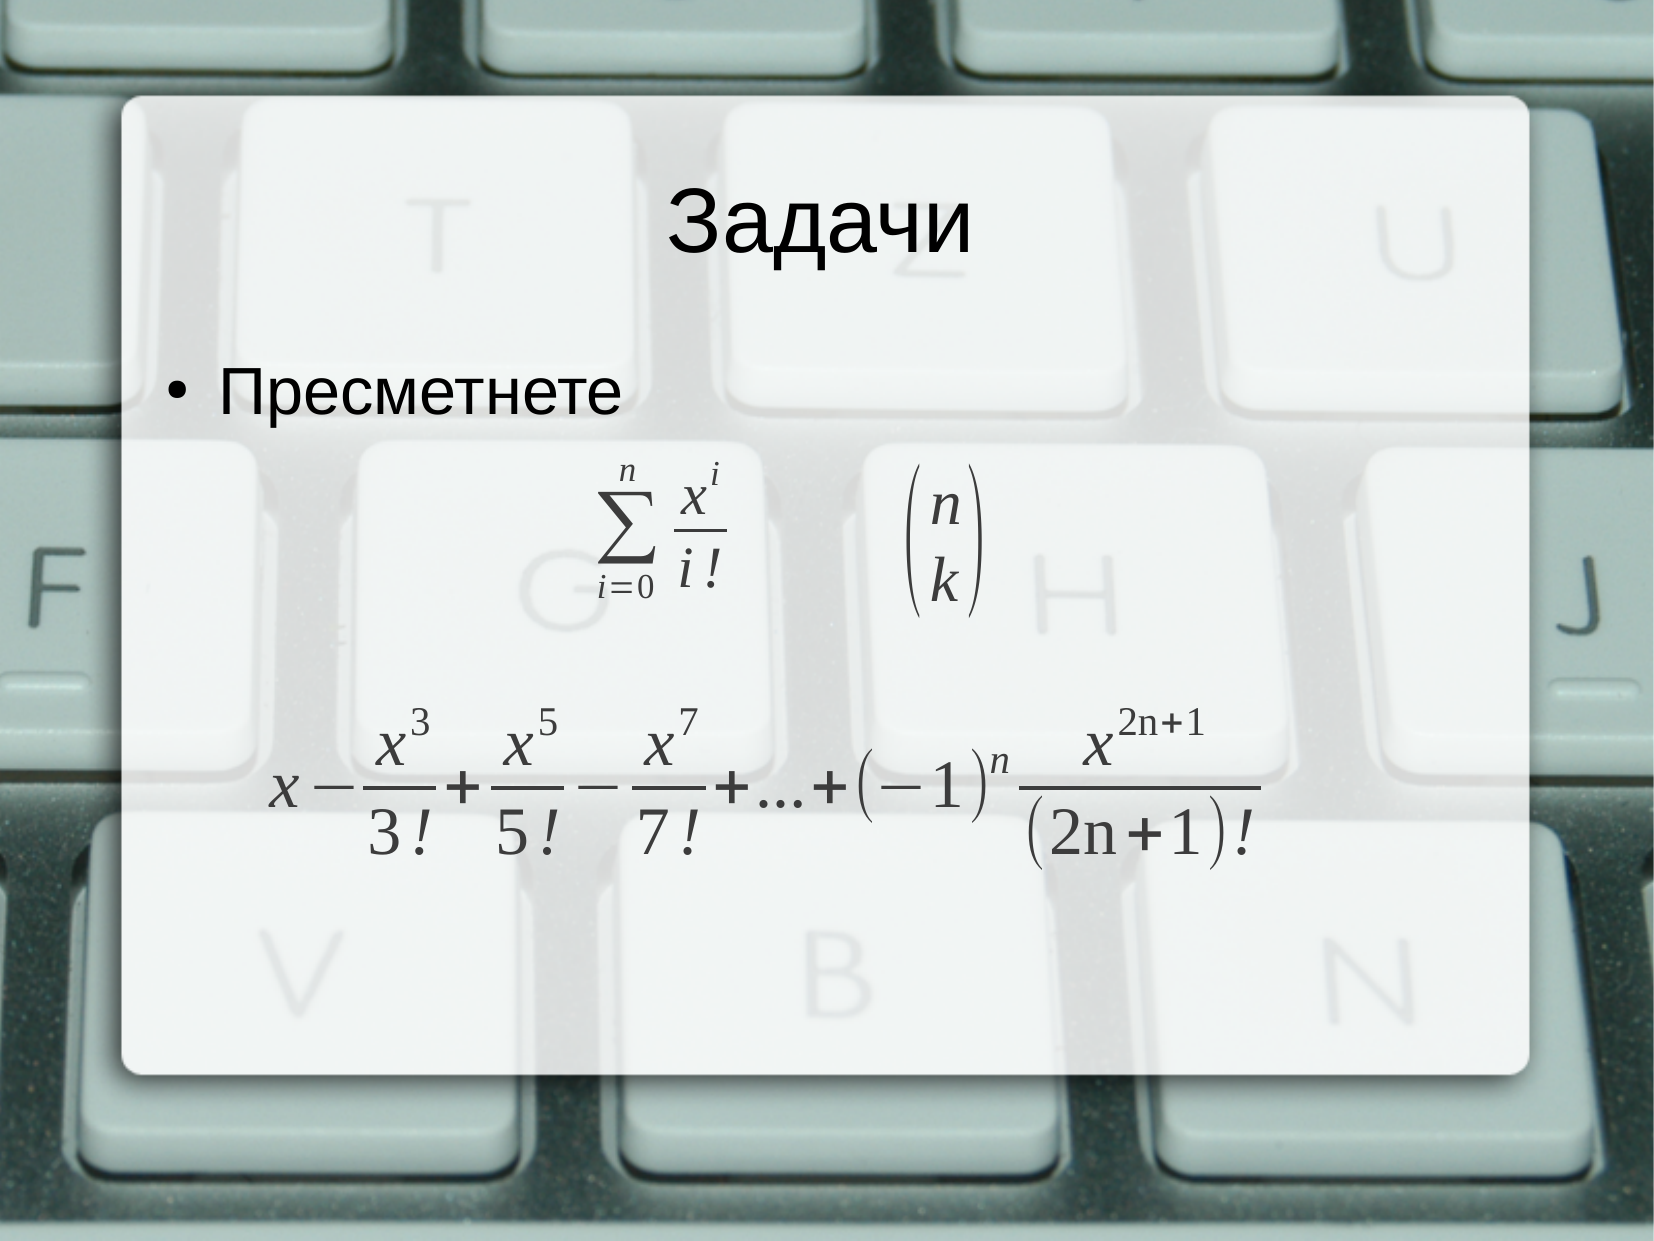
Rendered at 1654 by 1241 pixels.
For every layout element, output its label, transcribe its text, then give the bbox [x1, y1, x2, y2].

title Задачи [135, 117, 1506, 325]
chart [248, 696, 1283, 875]
chart [885, 460, 1004, 622]
picture [0, 0, 1654, 1241]
list Пресметнете [147, 354, 1506, 1074]
chart [578, 448, 744, 607]
